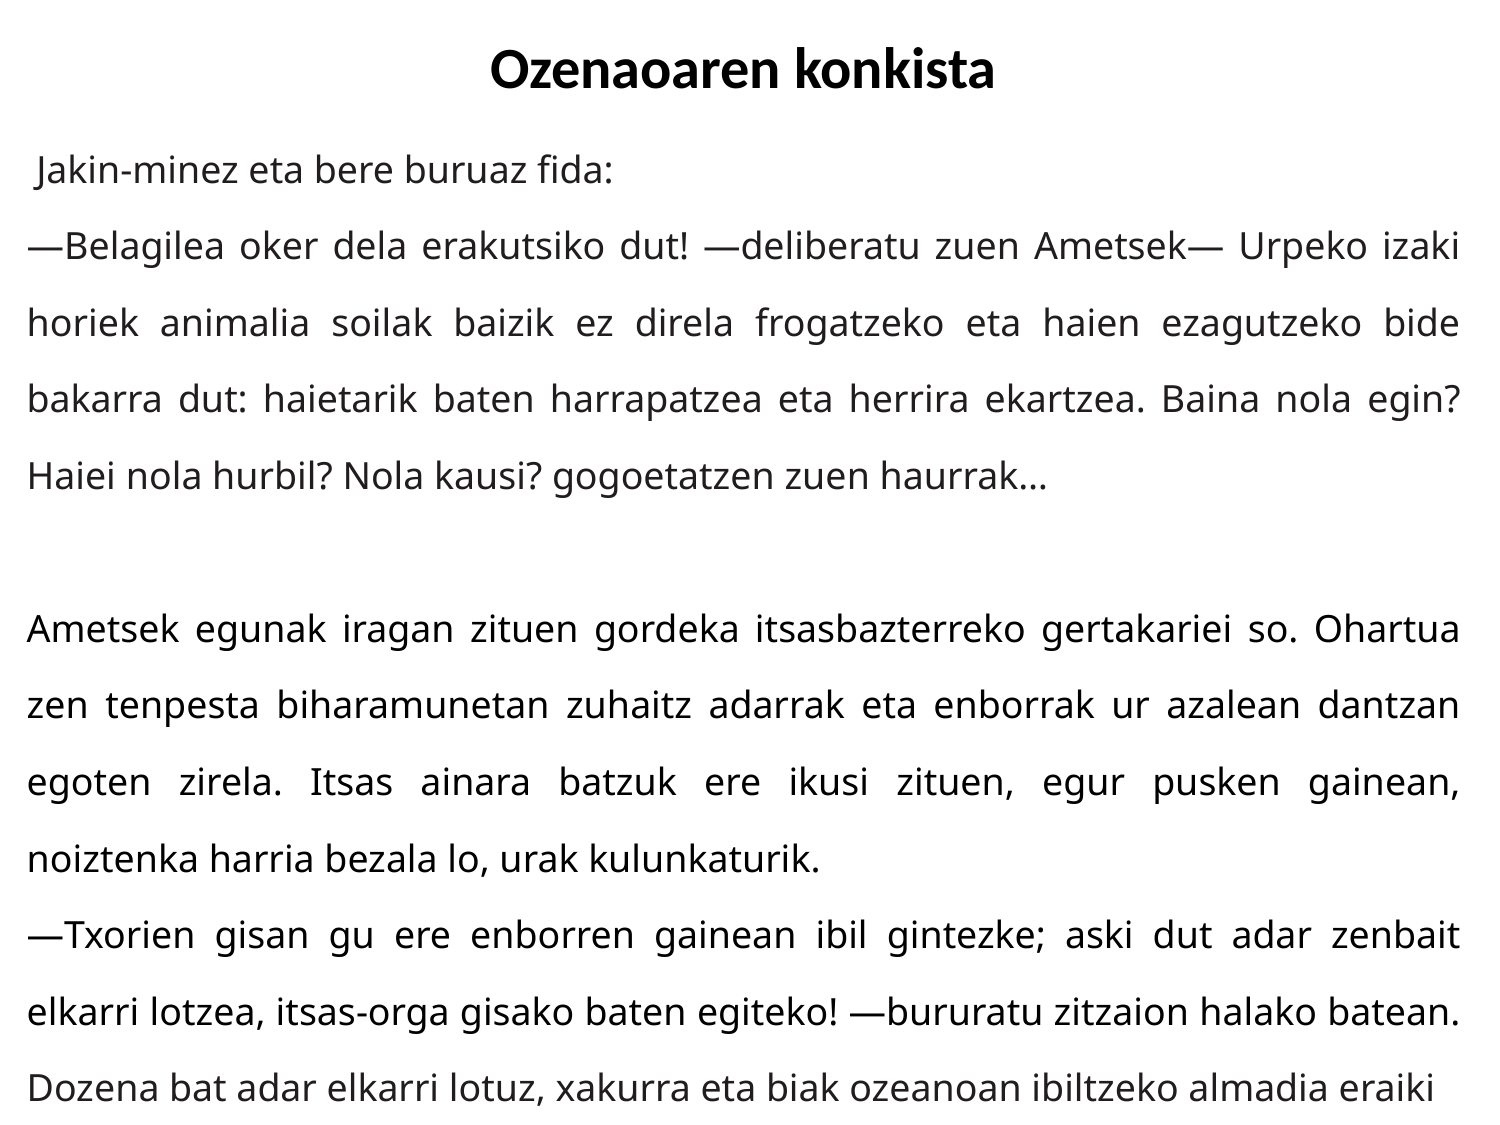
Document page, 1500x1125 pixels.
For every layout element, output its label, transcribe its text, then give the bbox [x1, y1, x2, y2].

text_box Ozenaoaren konkista [475, 23, 1012, 109]
text_box Jakin-minez eta bere buruaz fida: —Belagilea oker dela erakutsiko dut! —deliberatu zuen Ametsek— Urpeko izaki horiek animalia soilak baizik ez direla frogatzeko eta haien ezagutzeko bide bakarra dut: haietarik baten harrapatzea eta herrira ekartzea. Baina nola egin? Haiei nola hurbil? Nola kausi? gogoetatzen zuen haurrak… Ametsek egunak iragan zituen gordeka itsasbazterreko gertakariei so. Ohartua zen tenpesta biharamunetan zuhaitz adarrak eta enborrak ur azalean dantzan egoten zirela. Itsas ainara batzuk ere ikusi zituen, egur pusken gainean, noiztenka harria bezala lo, urak kulunkaturik. —Txorien gisan gu ere enborren gainean ibil gintezke; aski dut adar zenbait elkarri lotzea, itsas-orga gisako baten egiteko! —bururatu zitzaion halako batean. Dozena bat adar elkarri lotuz, xakurra eta biak ozeanoan ibiltzeko almadia eraiki zuen… [11, 110, 1477, 1125]
